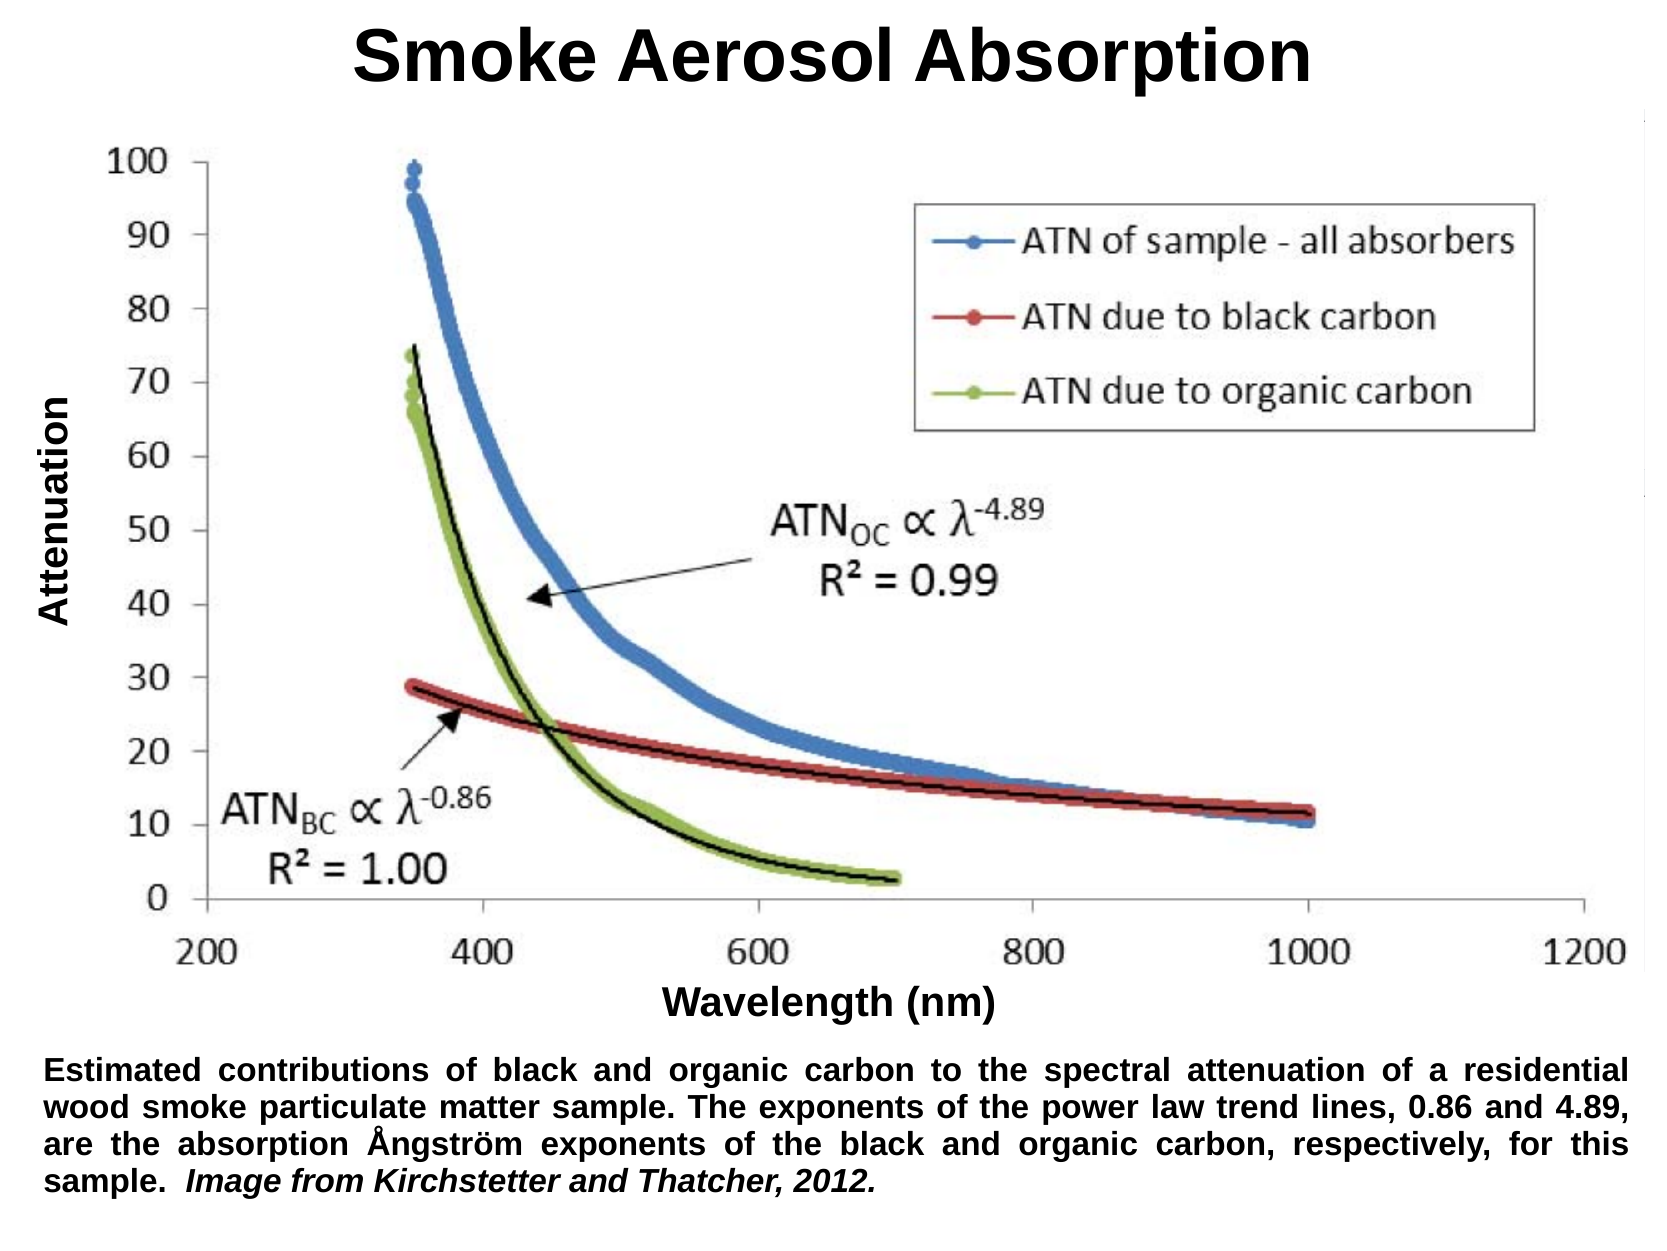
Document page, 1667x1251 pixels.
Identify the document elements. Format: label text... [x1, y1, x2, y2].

text_box Attenuation [22, 120, 106, 904]
text_box Wavelength (nm) [0, 971, 1659, 1055]
text_box Estimated contributions of black and organic carbon to the spectral attenuation of a residential wood smoke particulate matter sample. The exponents of the power law trend lines, 0.86 and 4.89, are the absorption Ångström exponents of the black and organic carbon, respectively, for this sample. Image from Kirchstetter and Thatcher, 2012. [28, 1044, 1647, 1239]
picture [95, 110, 1645, 971]
text_box Smoke Aerosol Absorption [0, 5, 1667, 110]
